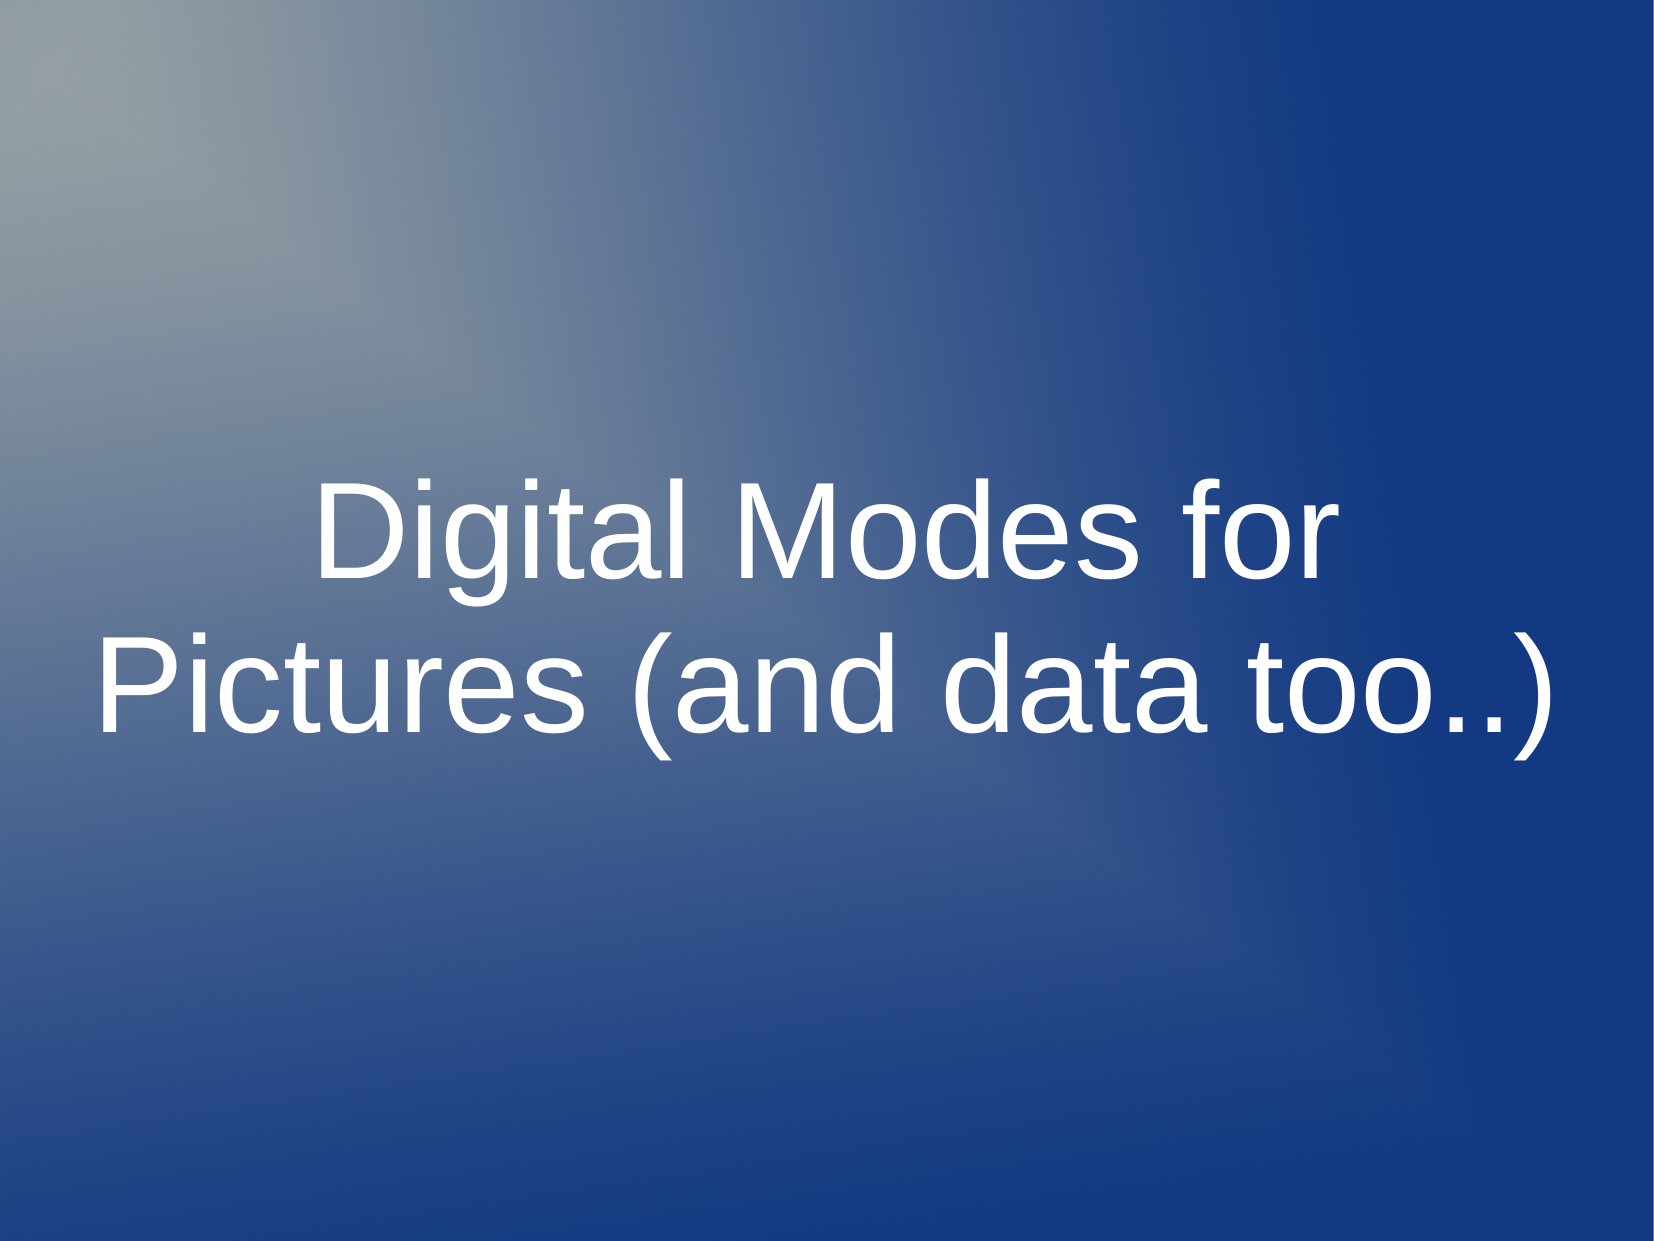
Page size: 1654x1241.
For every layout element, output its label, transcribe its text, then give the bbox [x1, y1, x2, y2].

picture [0, 0, 1654, 1241]
title Digital Modes for Pictures (and data too..) [82, 453, 1571, 762]
